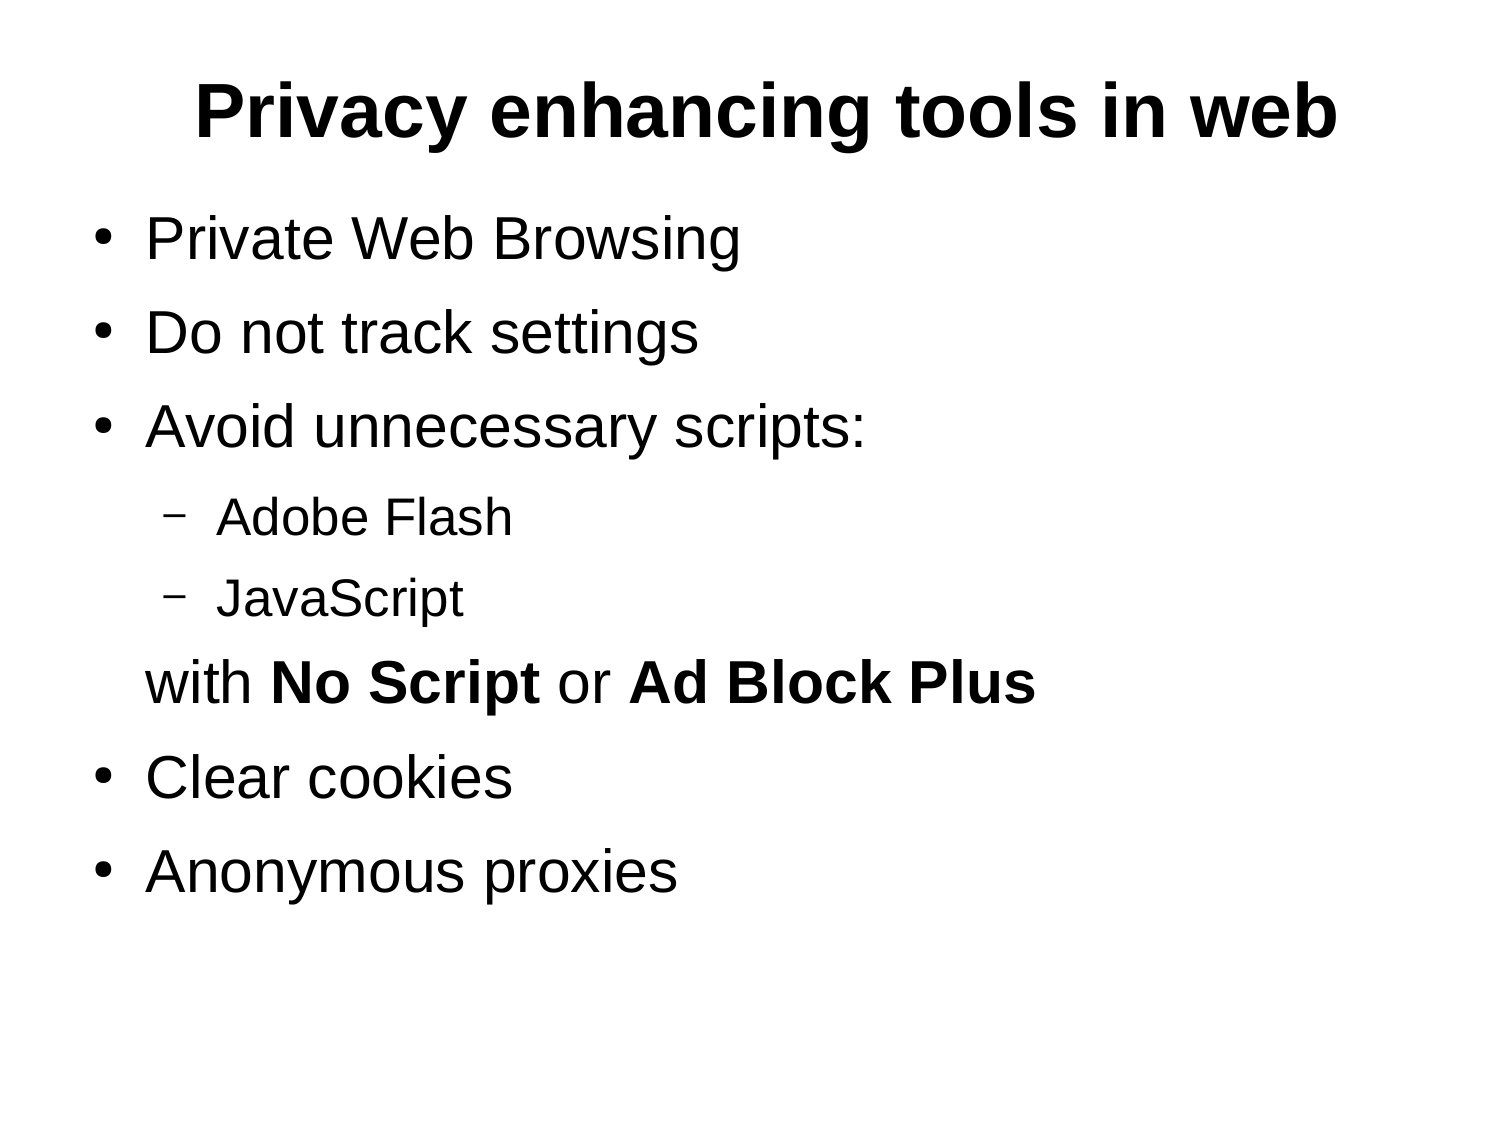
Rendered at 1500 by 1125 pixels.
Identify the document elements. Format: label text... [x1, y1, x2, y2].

list Private Web Browsing Do not track settings Avoid unnecessary scripts: Adobe Flash JavaScript with No Script or Ad Block Plus Clear cookies Anonymous proxies [75, 204, 1395, 1075]
title Privacy enhancing tools in web [75, 44, 1425, 177]
